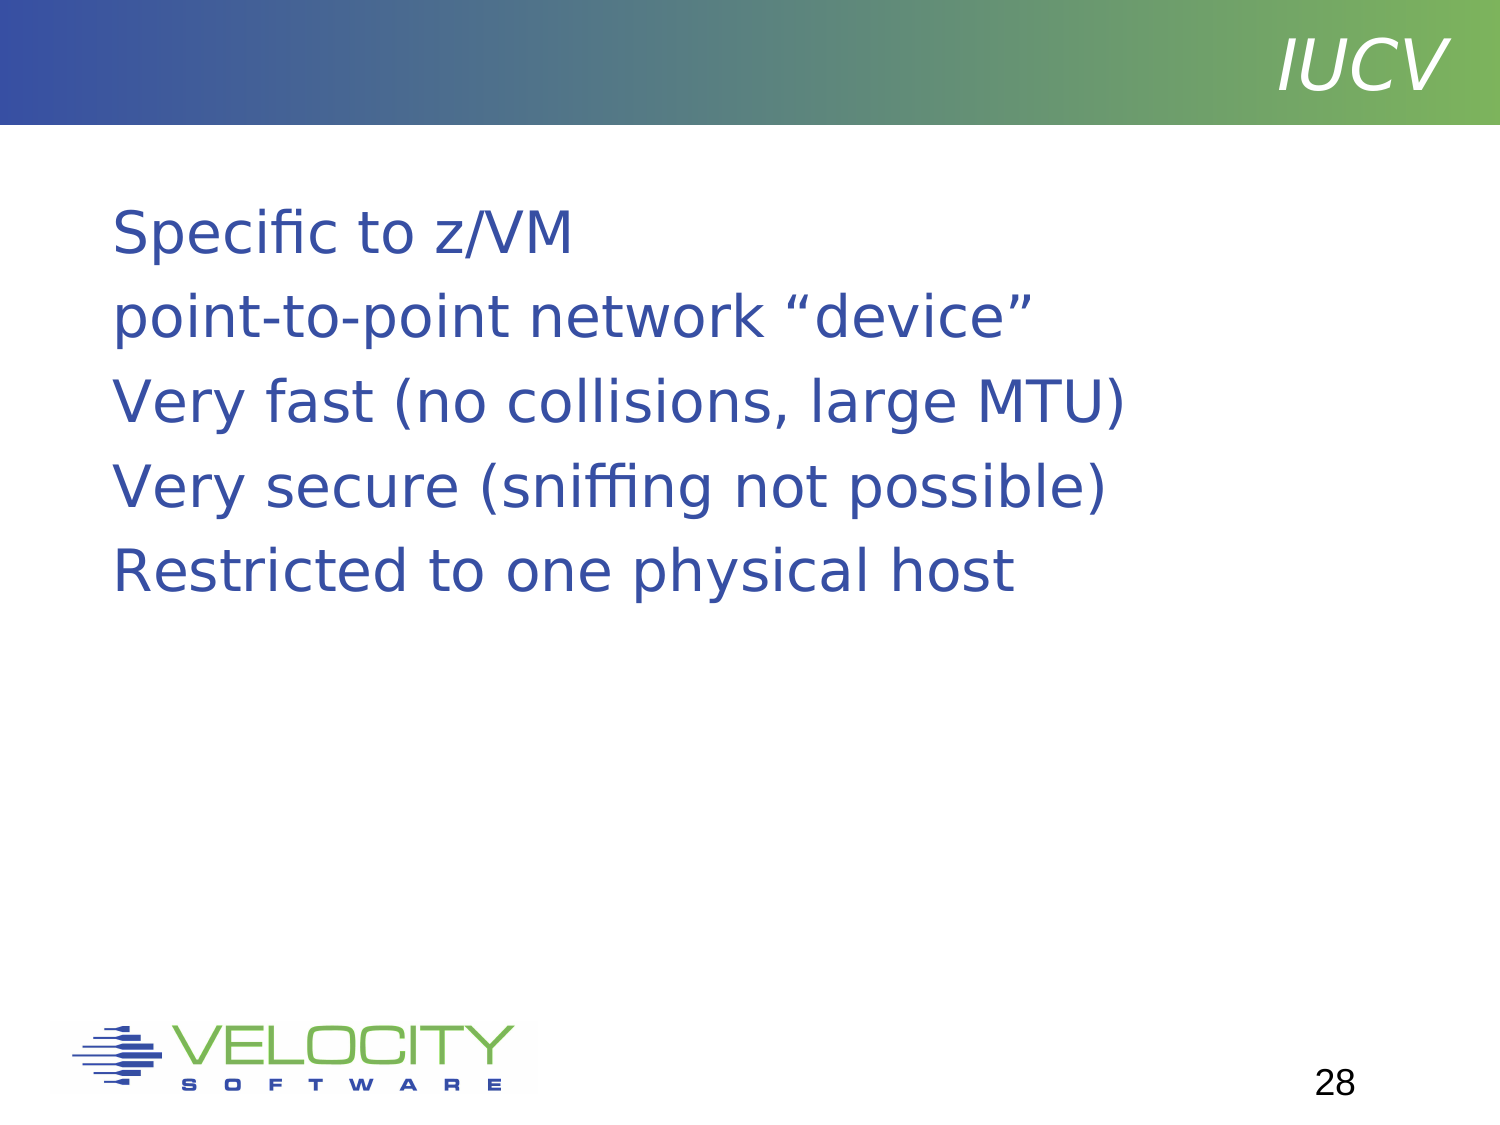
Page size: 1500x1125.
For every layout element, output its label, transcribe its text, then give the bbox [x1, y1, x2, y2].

picture [50, 1021, 538, 1094]
list Specific to z/VM point-to-point network “device” Very fast (no collisions, large MTU) Very secure (sniffing not possible) Restricted to one physical host [70, 187, 1438, 856]
title IUCV [62, 12, 1463, 113]
